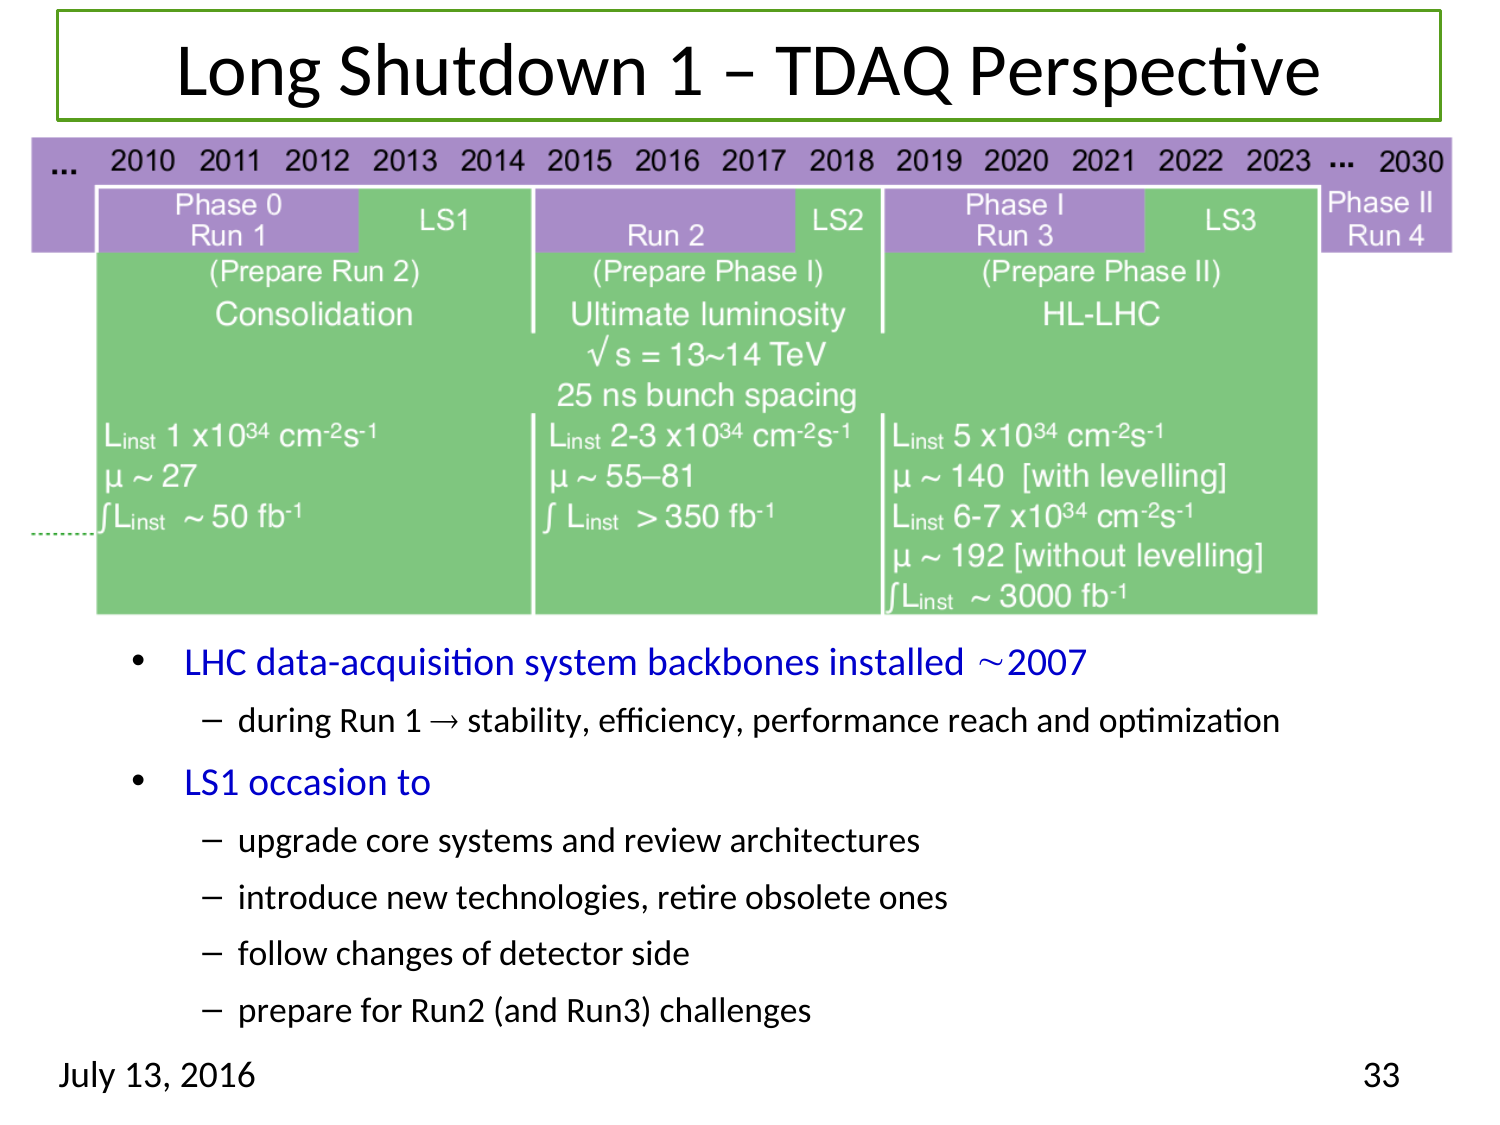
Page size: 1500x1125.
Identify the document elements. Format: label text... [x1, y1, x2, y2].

list LHC data-acquisition system backbones installed ~2007 during Run 1  stability, efficiency, performance reach and optimization LS1 occasion to upgrade core systems and review architectures introduce new technologies, retire obsolete ones follow changes of detector side prepare for Run2 (and Run3) challenges [116, 628, 1377, 1039]
picture [24, 128, 1466, 639]
title Long Shutdown 1 – TDAQ Perspective [57, 10, 1441, 121]
